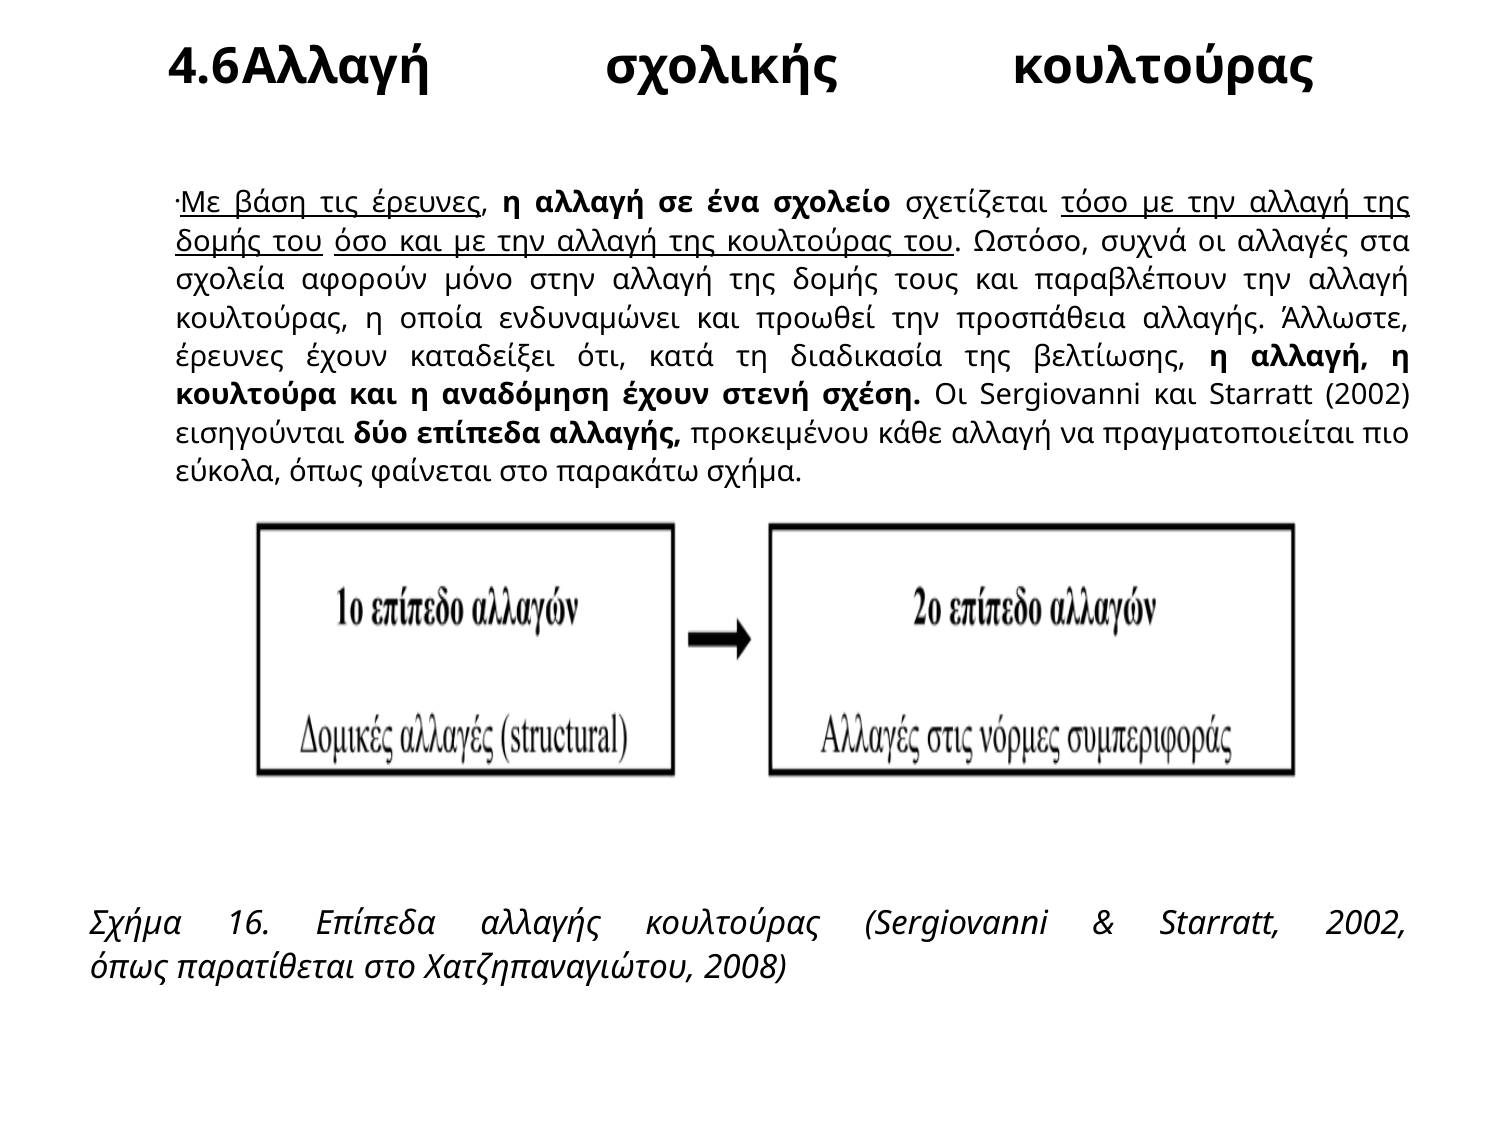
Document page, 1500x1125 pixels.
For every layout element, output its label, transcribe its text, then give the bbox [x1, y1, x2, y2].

list Με βάση τις έρευνες, η αλλαγή σε ένα σχολείο σχετίζεται τόσο με την αλλαγή της δομής του όσο και με την αλλαγή της κουλτούρας του. Ωστόσο, συχνά οι αλλαγές στα σχολεία αφορούν μόνο στην αλλαγή της δομής τους και παραβλέπουν την αλλαγή κουλτούρας, η οποία ενδυναμώνει και προωθεί την προσπάθεια αλλαγής. Άλλωστε, έρευνες έχουν καταδείξει ότι, κατά τη διαδικασία της βελτίωσης, η αλλαγή, η κουλτούρα και η αναδόμηση έχουν στενή σχέση. Οι Sergiovanni και Starratt (2002) εισηγούνται δύο επίπεδα αλλαγής, προκειμένου κάθε αλλαγή να πραγματοποιείται πιο εύκολα, όπως φαίνεται στο παρακάτω σχήμα. Σχήμα 16. Επίπεδα αλλαγής κουλτούρας (Sergiovanni & Starratt, 2002, όπως παρατίθεται στο Χατζηπαναγιώτου, 2008) [75, 172, 1425, 1071]
title 4.6 Αλλαγή σχολικής κουλτούρας [153, 25, 1329, 154]
picture [248, 507, 1300, 780]
